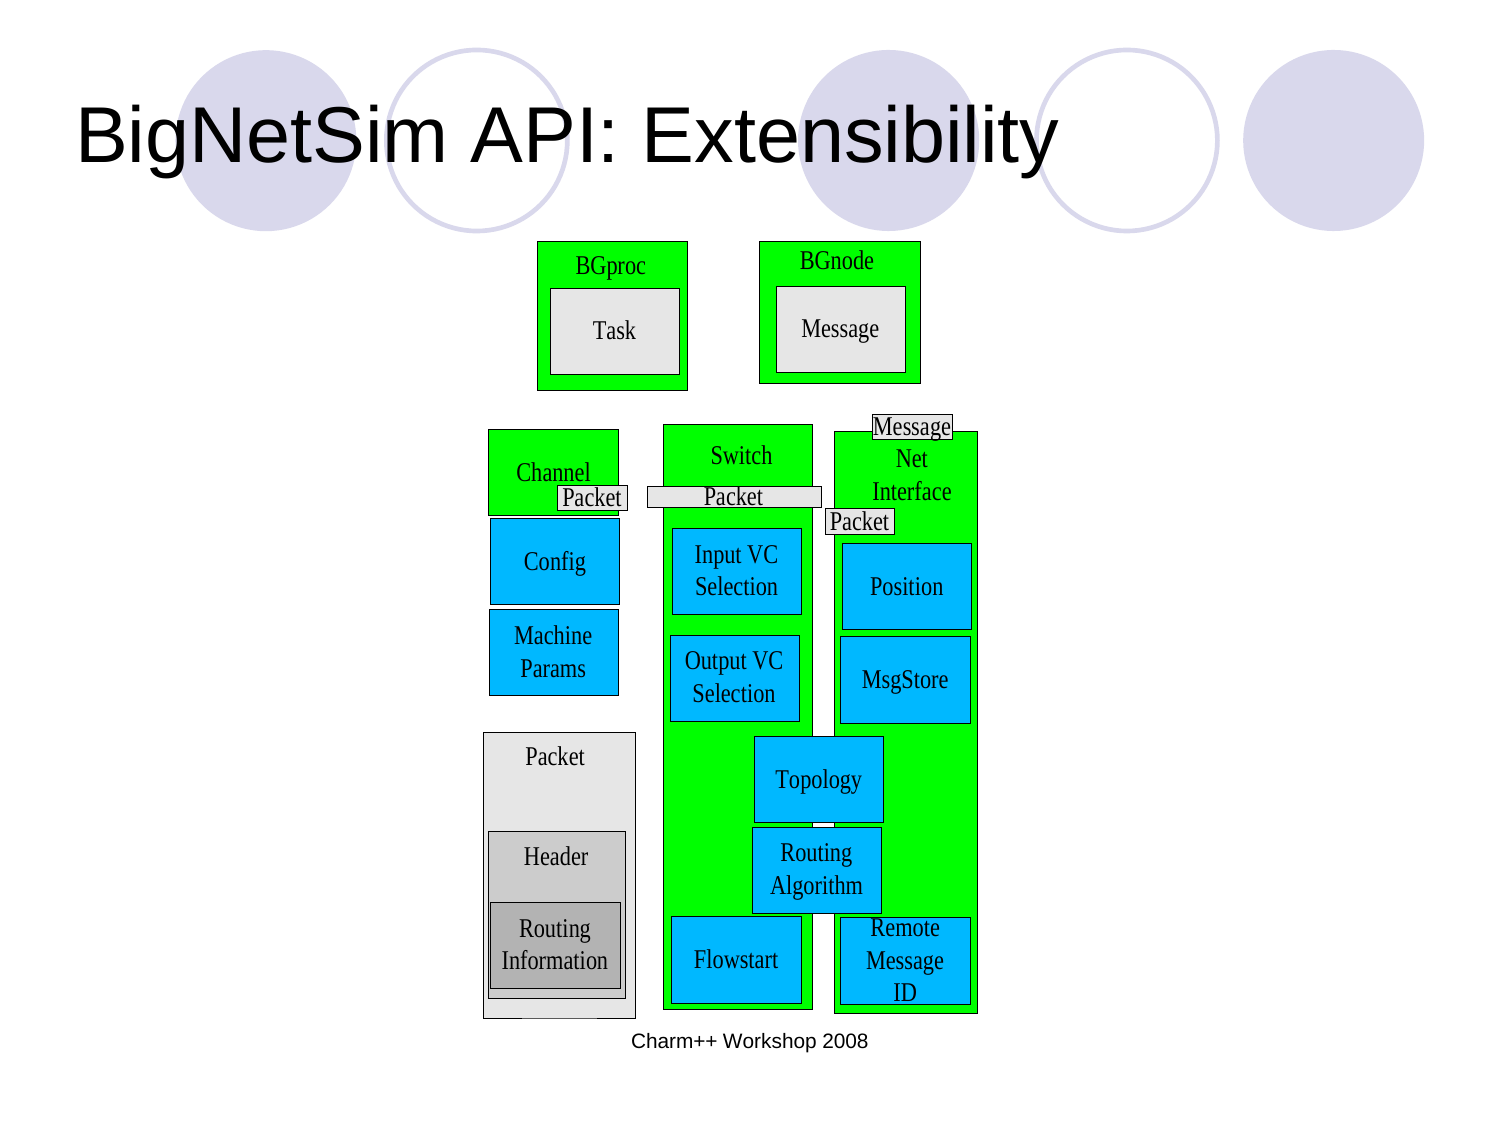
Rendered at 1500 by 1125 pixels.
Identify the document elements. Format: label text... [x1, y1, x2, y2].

chart [87, 164, 1384, 1032]
title BigNetSim API: Extensibility [75, 45, 1426, 233]
